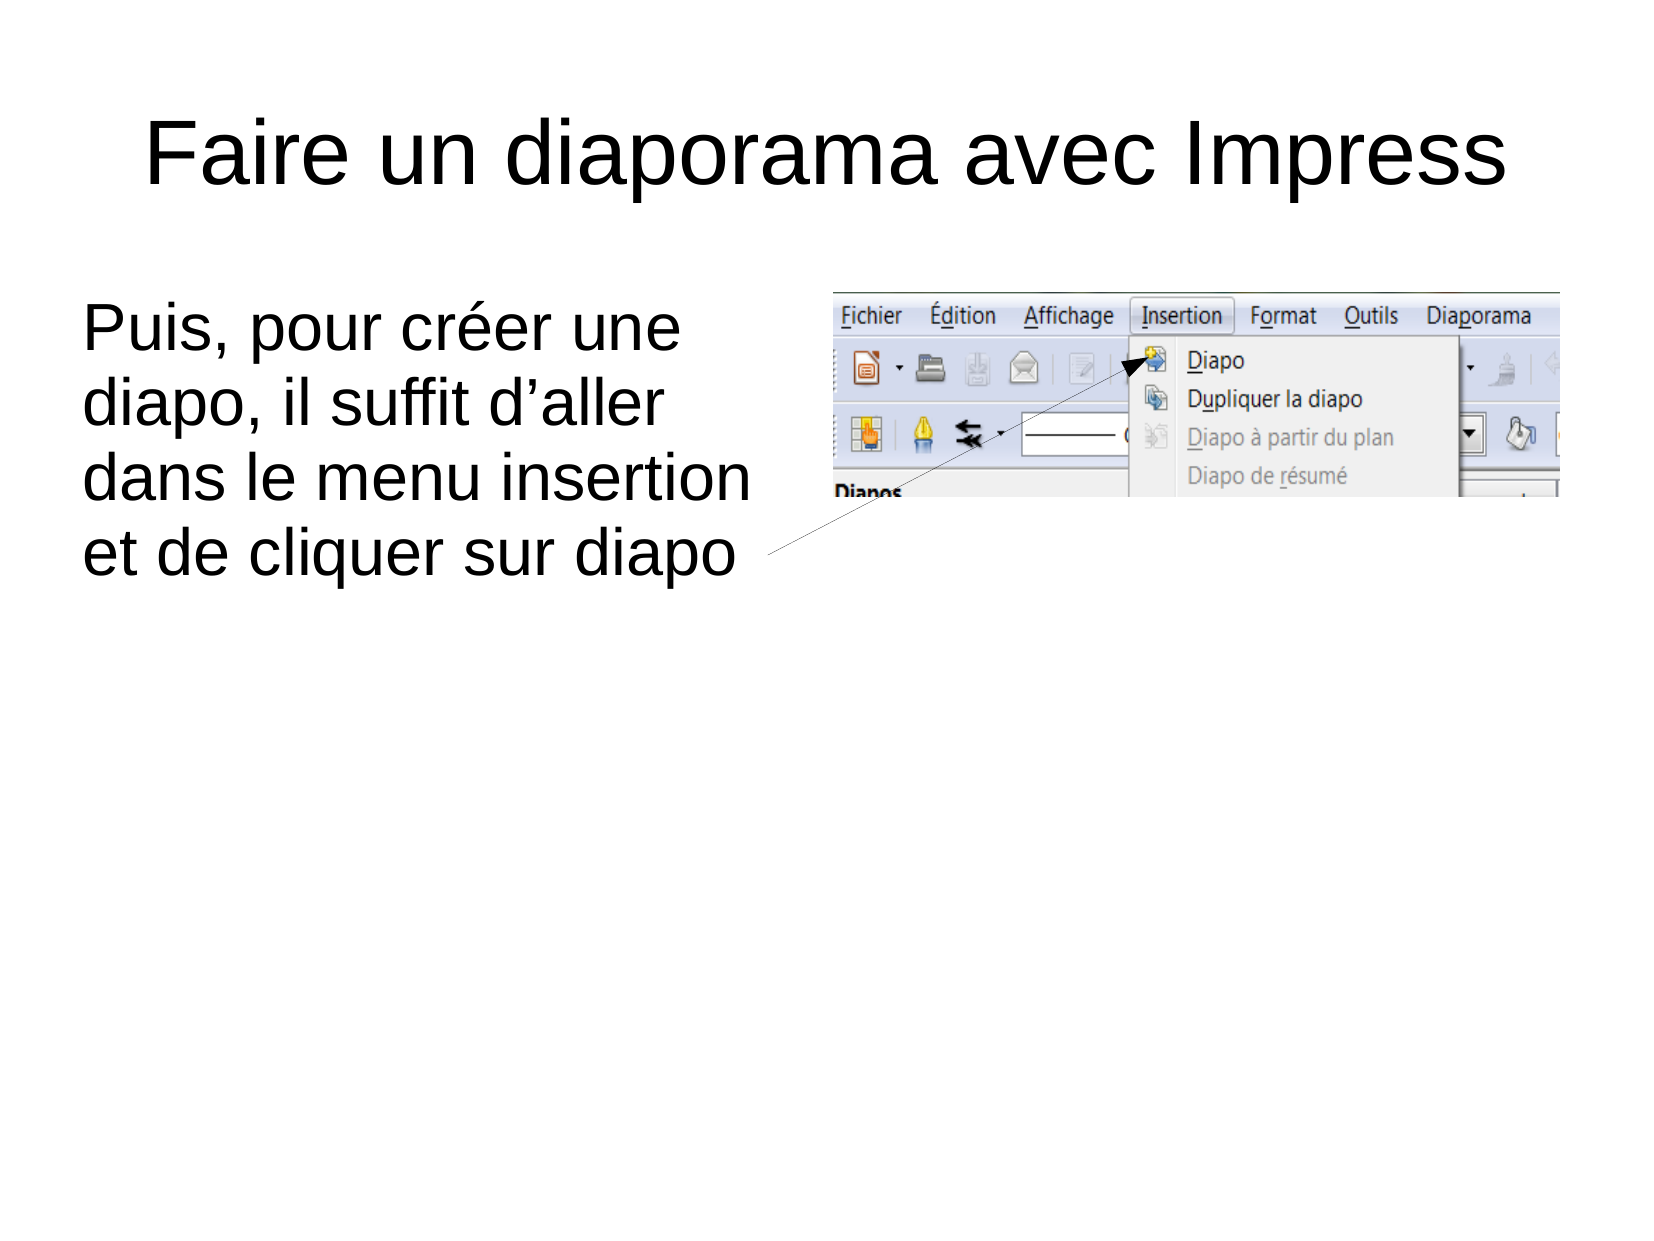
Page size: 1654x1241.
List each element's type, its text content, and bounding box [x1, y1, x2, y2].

picture [833, 292, 1560, 497]
list Puis, pour créer une diapo, il suffit d’aller dans le menu insertion et de cliquer sur diapo [82, 290, 793, 1010]
title Faire un diaporama avec Impress [82, 49, 1571, 257]
